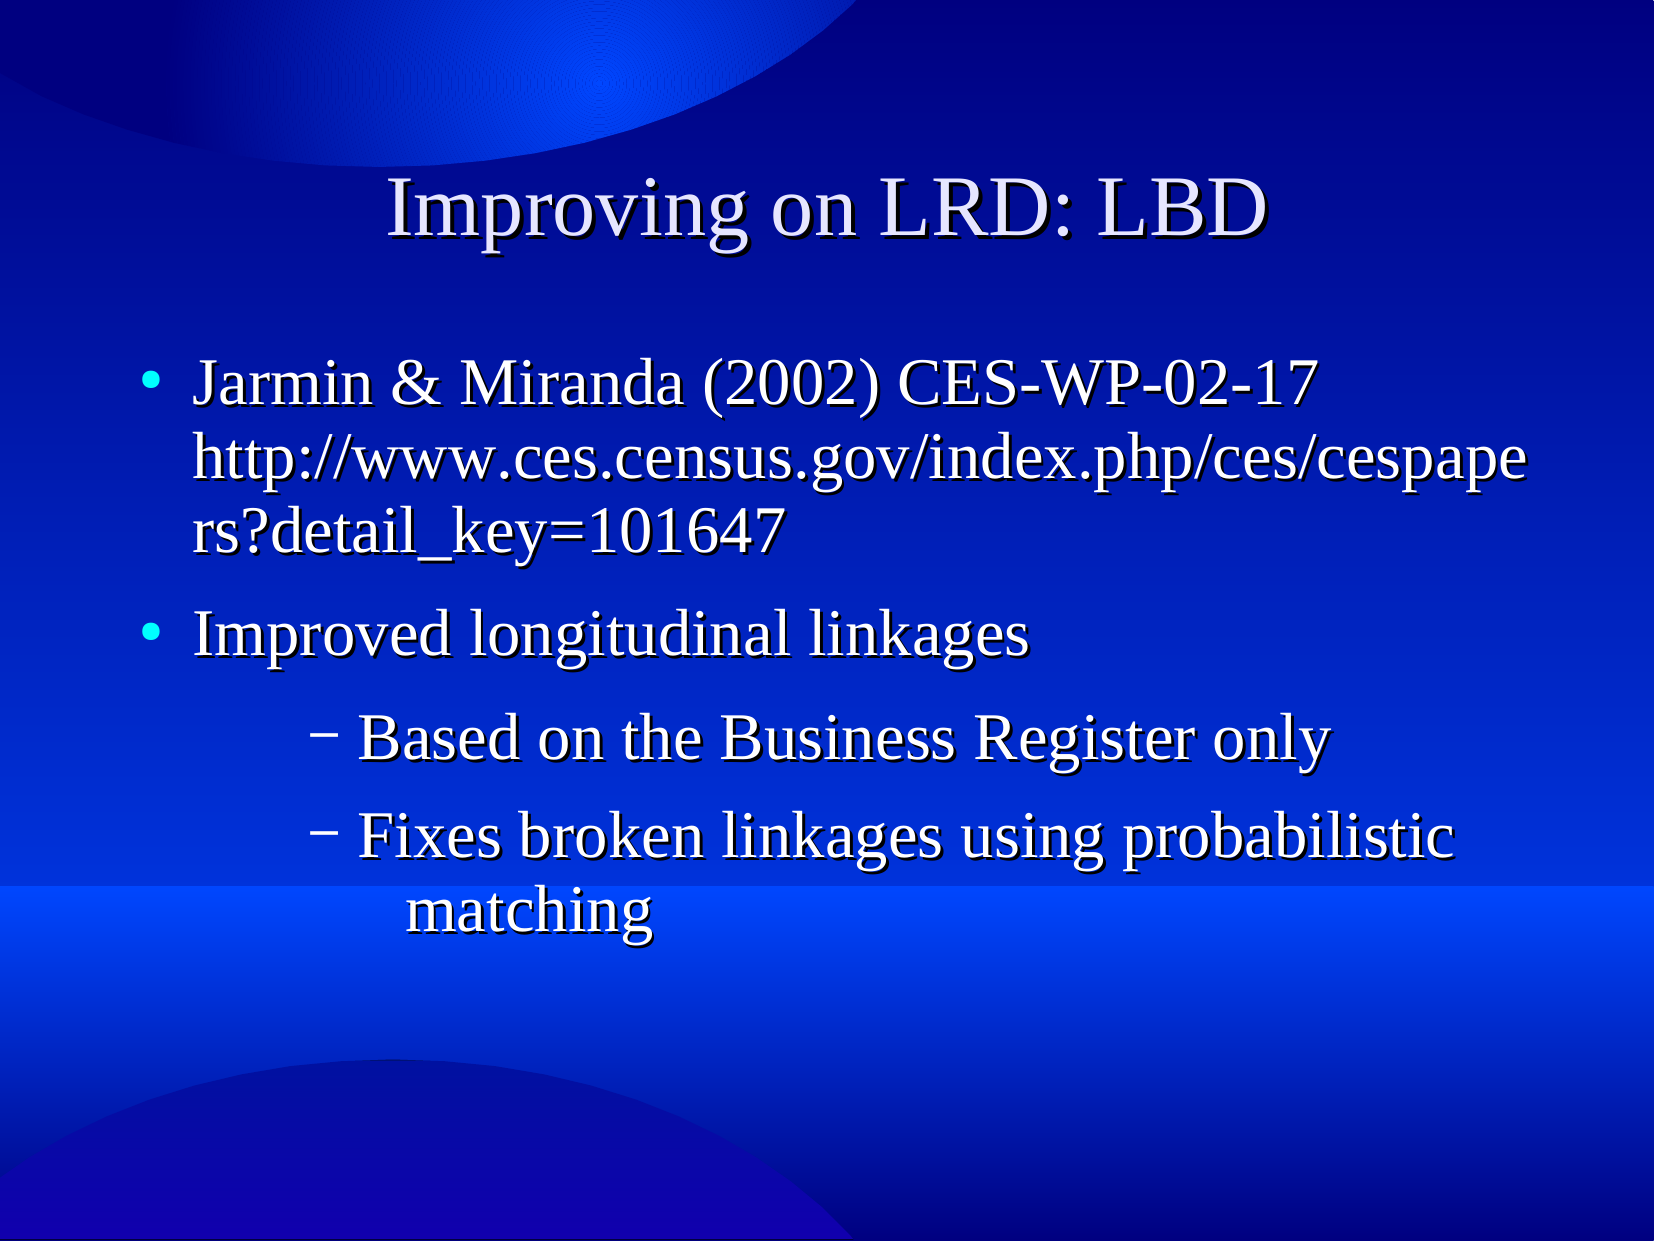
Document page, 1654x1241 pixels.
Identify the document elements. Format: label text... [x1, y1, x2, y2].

title Improving on LRD: LBD [121, 102, 1534, 310]
list Jarmin & Miranda (2002) CES-WP-02-17 http://www.ces.census.gov/index.php/ces/cespapers?detail_key=101647 Improved longitudinal linkages Based on the Business Register only Fixes broken linkages using probabilistic matching [121, 344, 1534, 1164]
